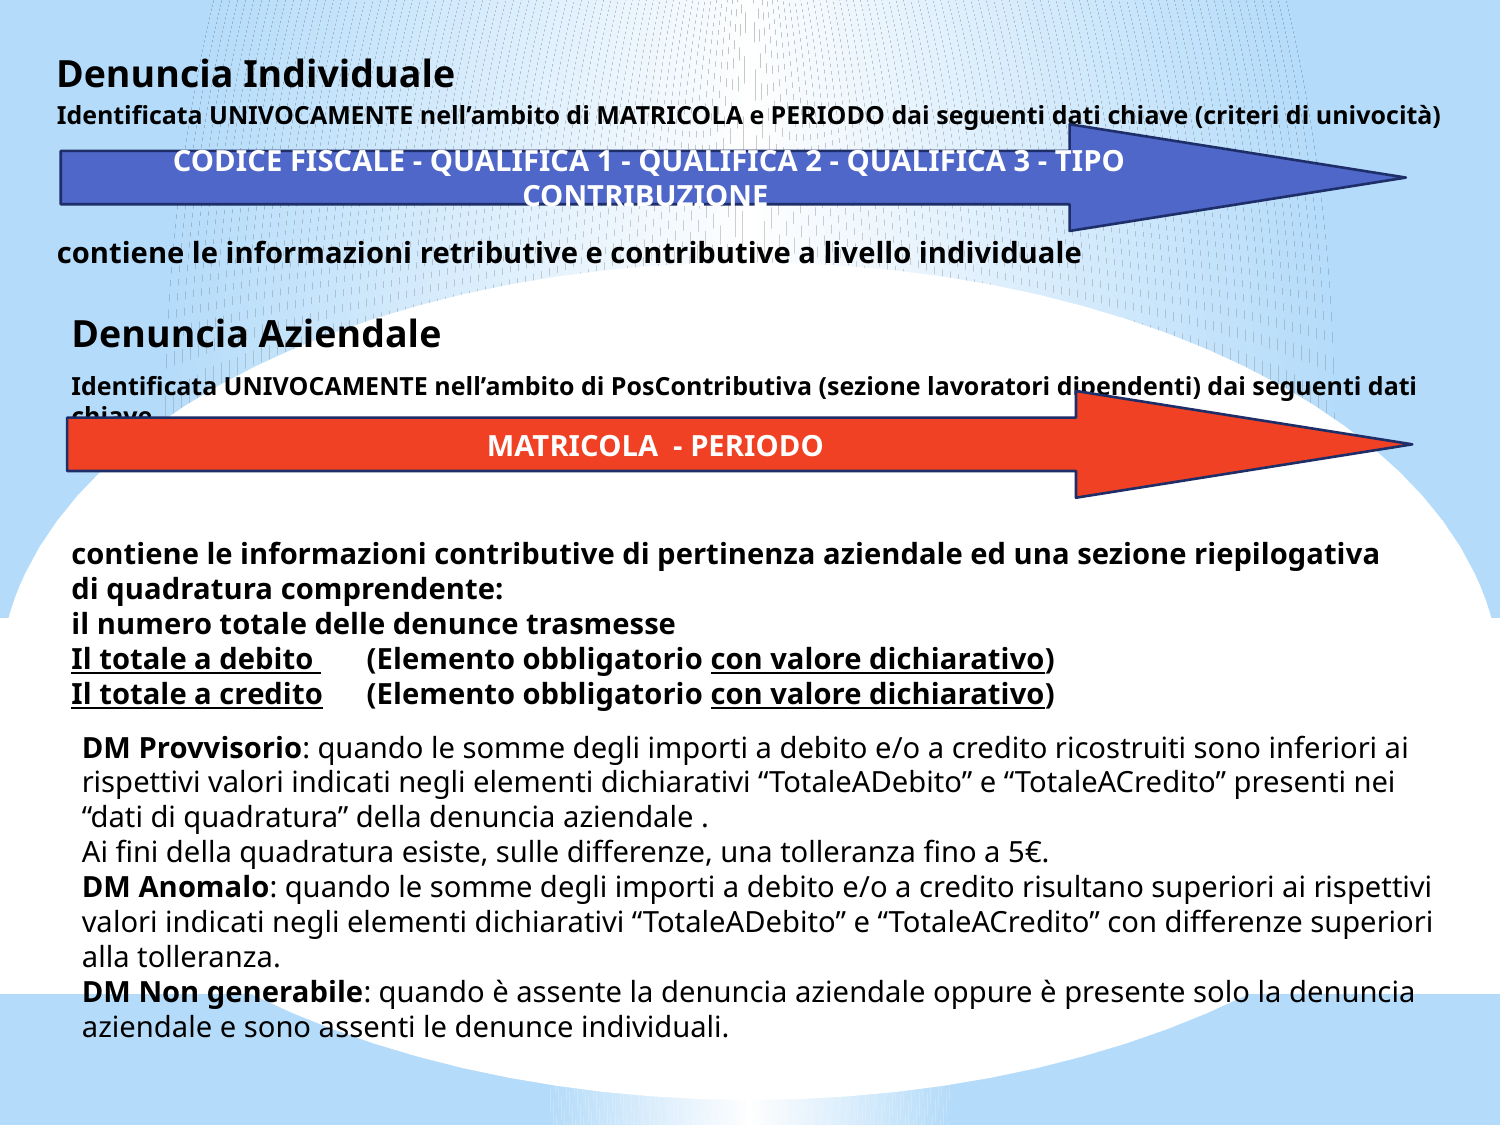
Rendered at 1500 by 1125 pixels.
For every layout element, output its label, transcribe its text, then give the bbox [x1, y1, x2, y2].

text_box Denuncia Aziendale [56, 302, 553, 363]
text_box Denuncia Individuale [41, 42, 538, 103]
text_box DM Provvisorio: quando le somme degli importi a debito e/o a credito ricostruiti sono inferiori ai rispettivi valori indicati negli elementi dichiarativi “TotaleADebito” e “TotaleACredito” presenti nei “dati di quadratura” della denuncia aziendale . Ai fini della quadratura esiste, sulle differenze, una tolleranza fino a 5€. DM Anomalo: quando le somme degli importi a debito e/o a credito risultano superiori ai rispettivi valori indicati negli elementi dichiarativi “TotaleADebito” e “TotaleACredito” con differenze superiori alla tolleranza. DM Non generabile: quando è assente la denuncia aziendale oppure è presente solo la denuncia aziendale e sono assenti le denunce individuali. [67, 694, 1475, 1051]
text_box CODICE FISCALE - QUALIFICA 1 - QUALIFICA 2 - QUALIFICA 3 - TIPO CONTRIBUZIONE [60, 124, 1406, 231]
text_box MATRICOLA - PERIODO [67, 391, 1413, 498]
text_box Identificata UNIVOCAMENTE nell’ambito di MATRICOLA e PERIODO dai seguenti dati chiave (criteri di univocità) contiene le informazioni retributive e contributive a livello individuale [42, 92, 1484, 312]
text_box Identificata UNIVOCAMENTE nell’ambito di PosContributiva (sezione lavoratori dipendenti) dai seguenti dati chiave contiene le informazioni contributive di pertinenza aziendale ed una sezione riepilogativa di quadratura comprendente: il numero totale delle denunce trasmesse Il totale a debito (Elemento obbligatorio con valore dichiarativo) Il totale a credito (Elemento obbligatorio con valore dichiarativo) [56, 363, 1480, 718]
